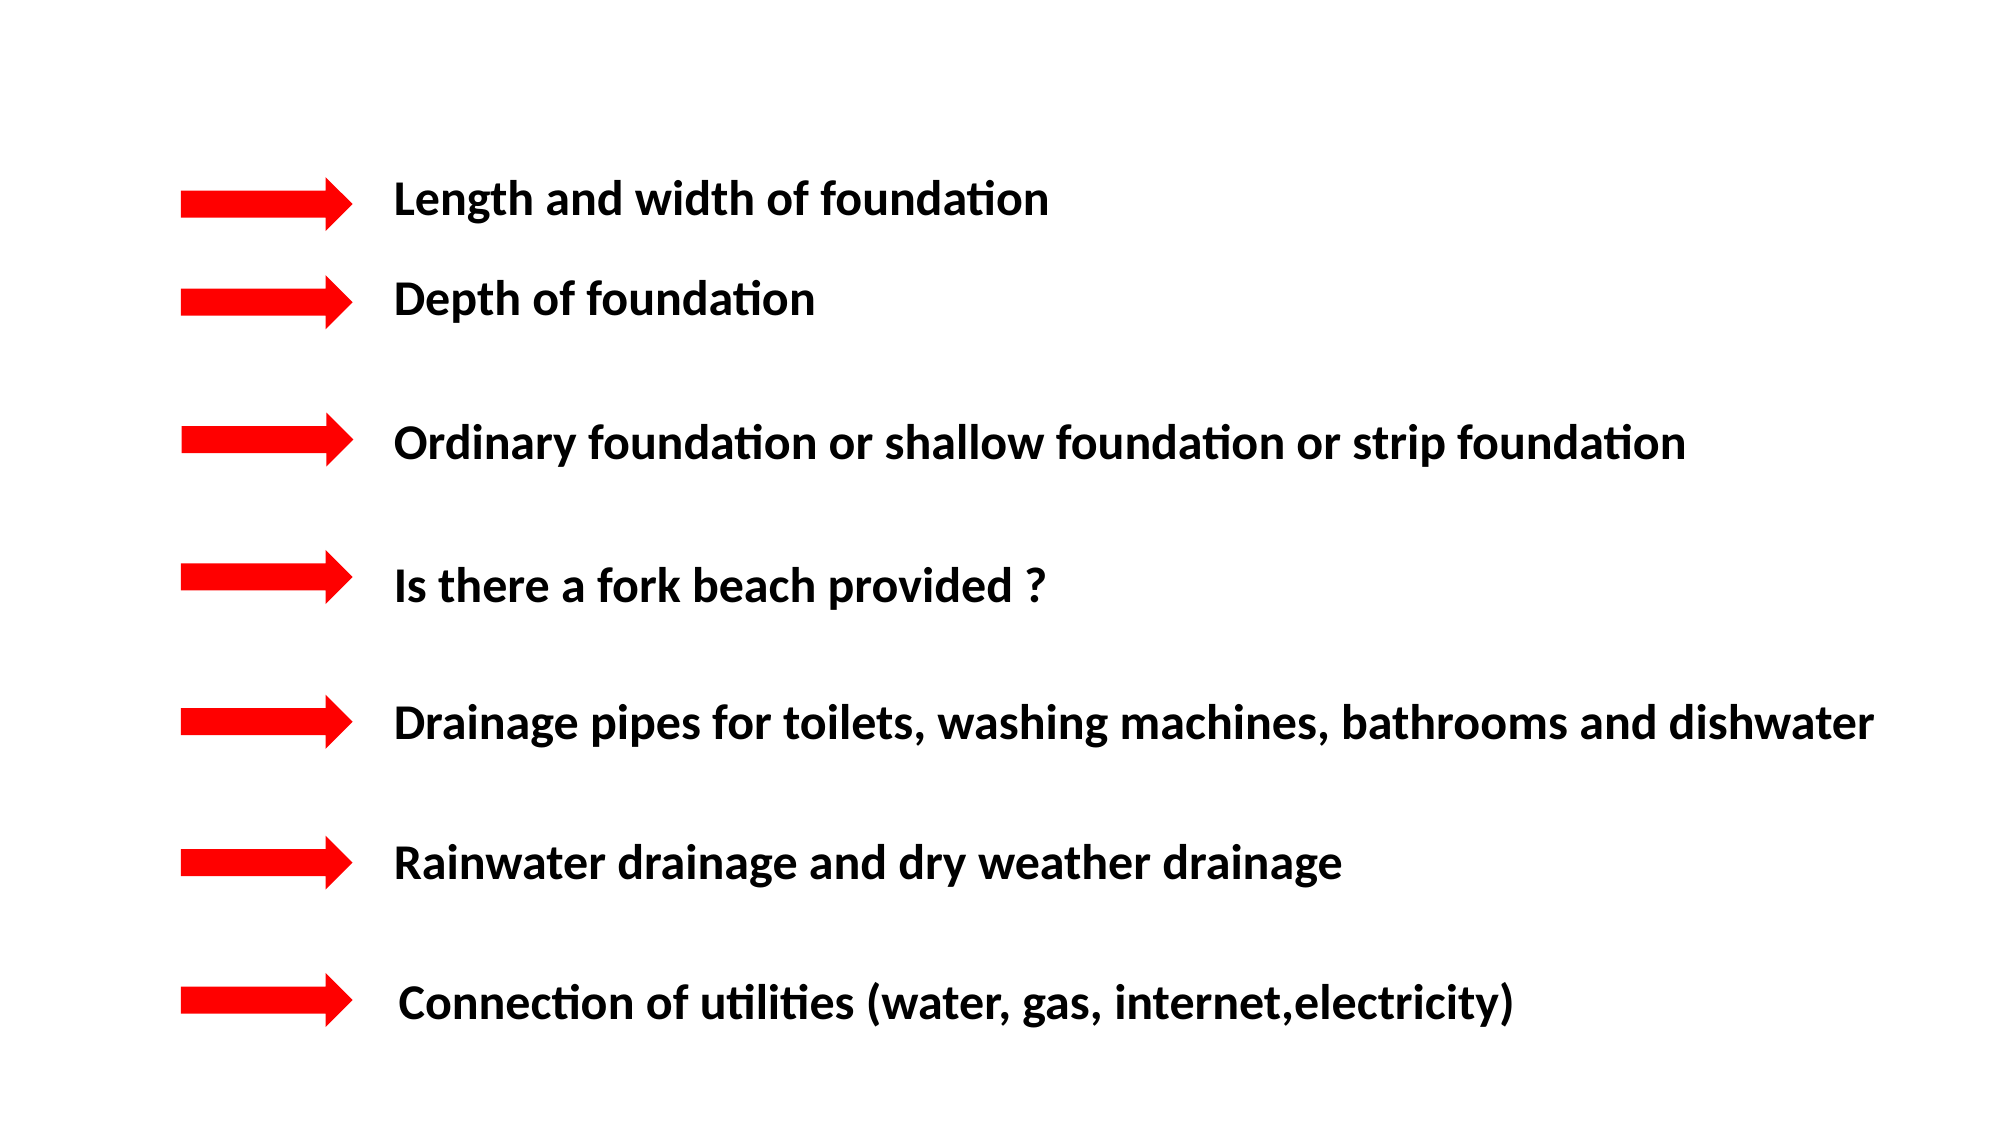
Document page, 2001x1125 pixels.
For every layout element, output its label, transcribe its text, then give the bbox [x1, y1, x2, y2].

text_box Is there a fork beach provided ? [378, 545, 1112, 621]
text_box [180, 835, 353, 890]
text_box [181, 412, 354, 467]
text_box Ordinary foundation or shallow foundation or strip foundation [378, 401, 1795, 478]
text_box [180, 275, 353, 330]
text_box [180, 177, 353, 232]
text_box [180, 549, 353, 605]
text_box [180, 694, 353, 749]
text_box Depth of foundation [378, 258, 1795, 335]
text_box Drainage pipes for toilets, washing machines, bathrooms and dishwater [378, 681, 1968, 758]
text_box Rainwater drainage and dry weather drainage [378, 822, 1465, 898]
text_box Length and width of foundation [378, 157, 1221, 234]
text_box [180, 972, 353, 1028]
text_box Connection of utilities (water, gas, internet,electricity) [383, 962, 1615, 1038]
